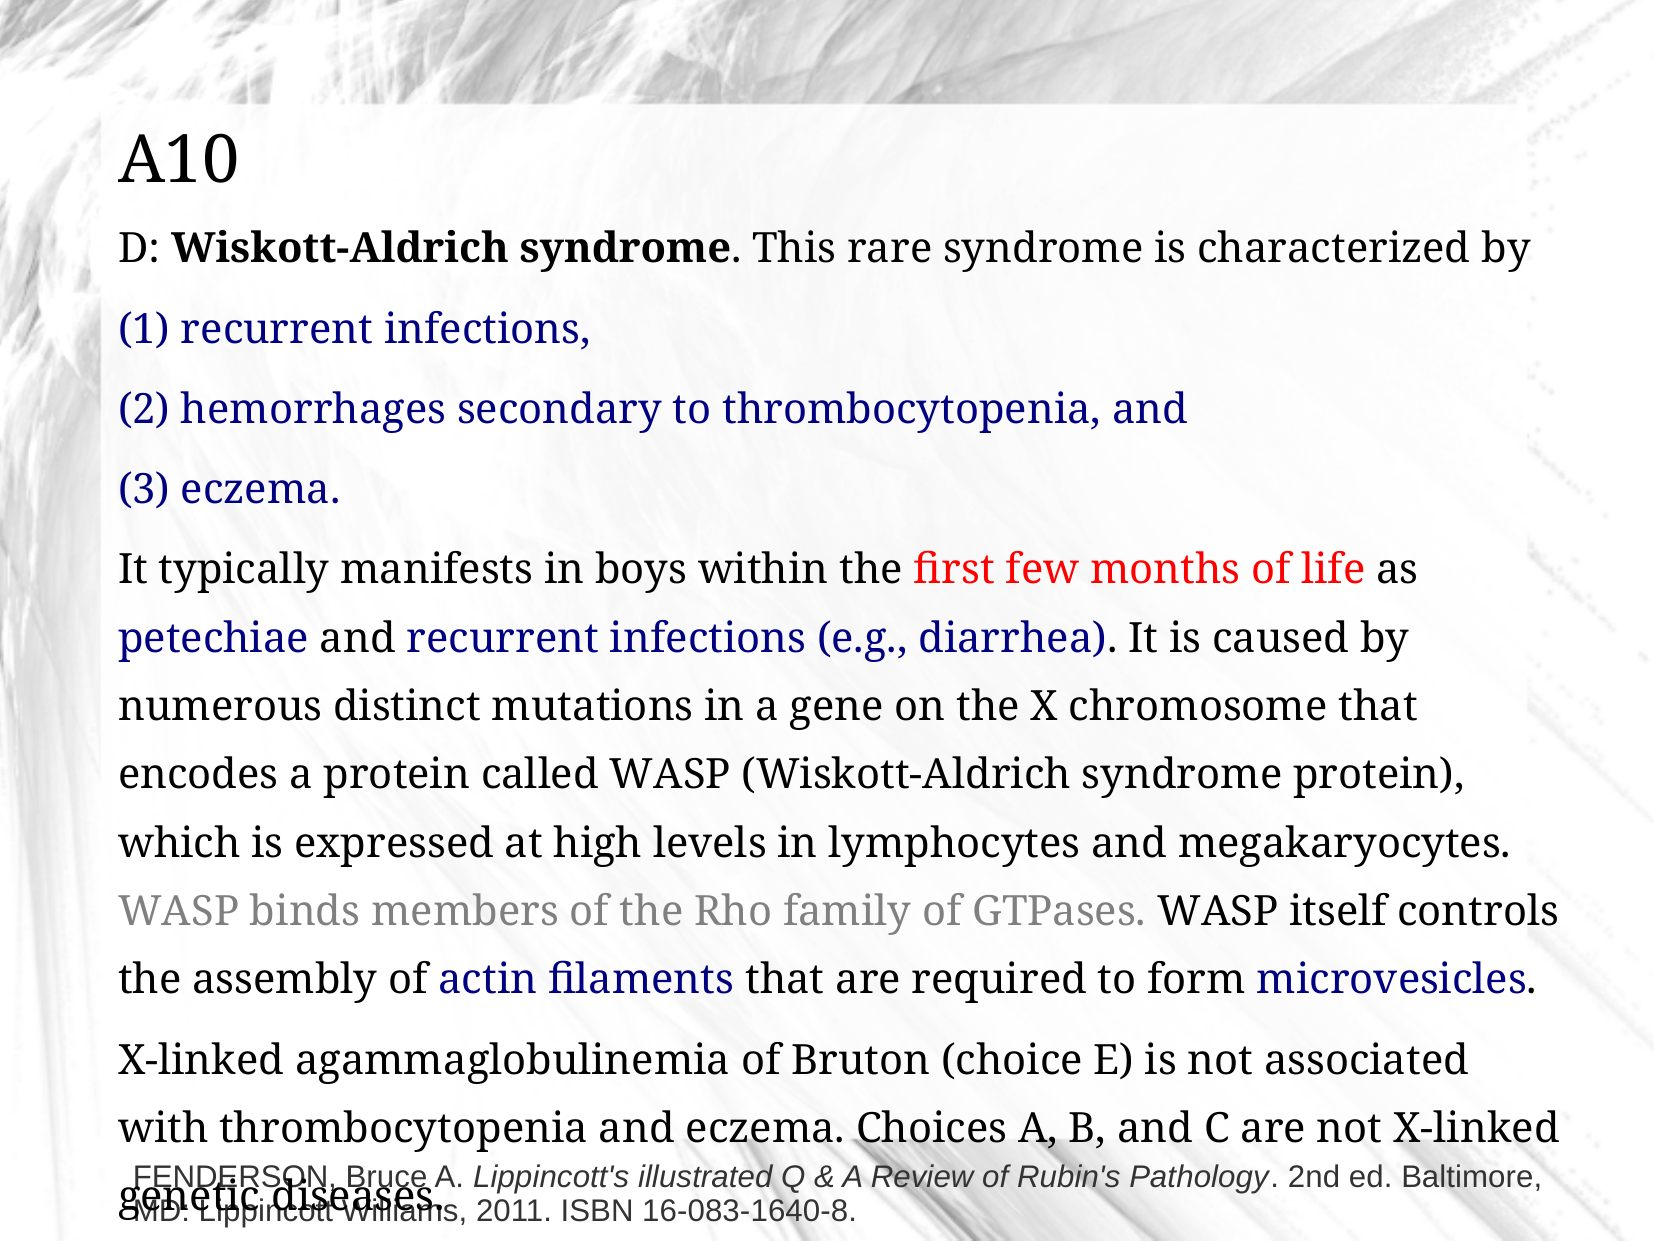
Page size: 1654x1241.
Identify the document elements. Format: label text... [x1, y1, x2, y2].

list D: Wiskott-Aldrich syndrome. This rare syndrome is characterized by (1) recurrent infections, (2) hemorrhages secondary to thrombocytopenia, and (3) eczema. It typically manifests in boys within the first few months of life as petechiae and recurrent infections (e.g., diarrhea). It is caused by numerous distinct mutations in a gene on the X chromosome that encodes a protein called WASP (Wiskott-Aldrich syndrome protein), which is expressed at high levels in lymphocytes and megakaryocytes. WASP binds members of the Rho family of GTPases. WASP itself controls the assembly of actin filaments that are required to form microvesicles. X-linked agammaglobulinemia of Bruton (choice E) is not associated with thrombocytopenia and eczema. Choices A, B, and C are not X-linked genetic diseases. Diagnosis: Wiskott-Aldrich syndrome [118, 206, 1565, 1139]
title A10 [118, 107, 1506, 206]
text_box FENDERSON, Bruce A. Lippincott's illustrated Q & A Review of Rubin's Pathology. 2nd ed. Baltimore, MD: Lippincott Williams, 2011. ISBN 16-083-1640-8. [118, 1151, 1565, 1236]
picture [0, 0, 1654, 1241]
